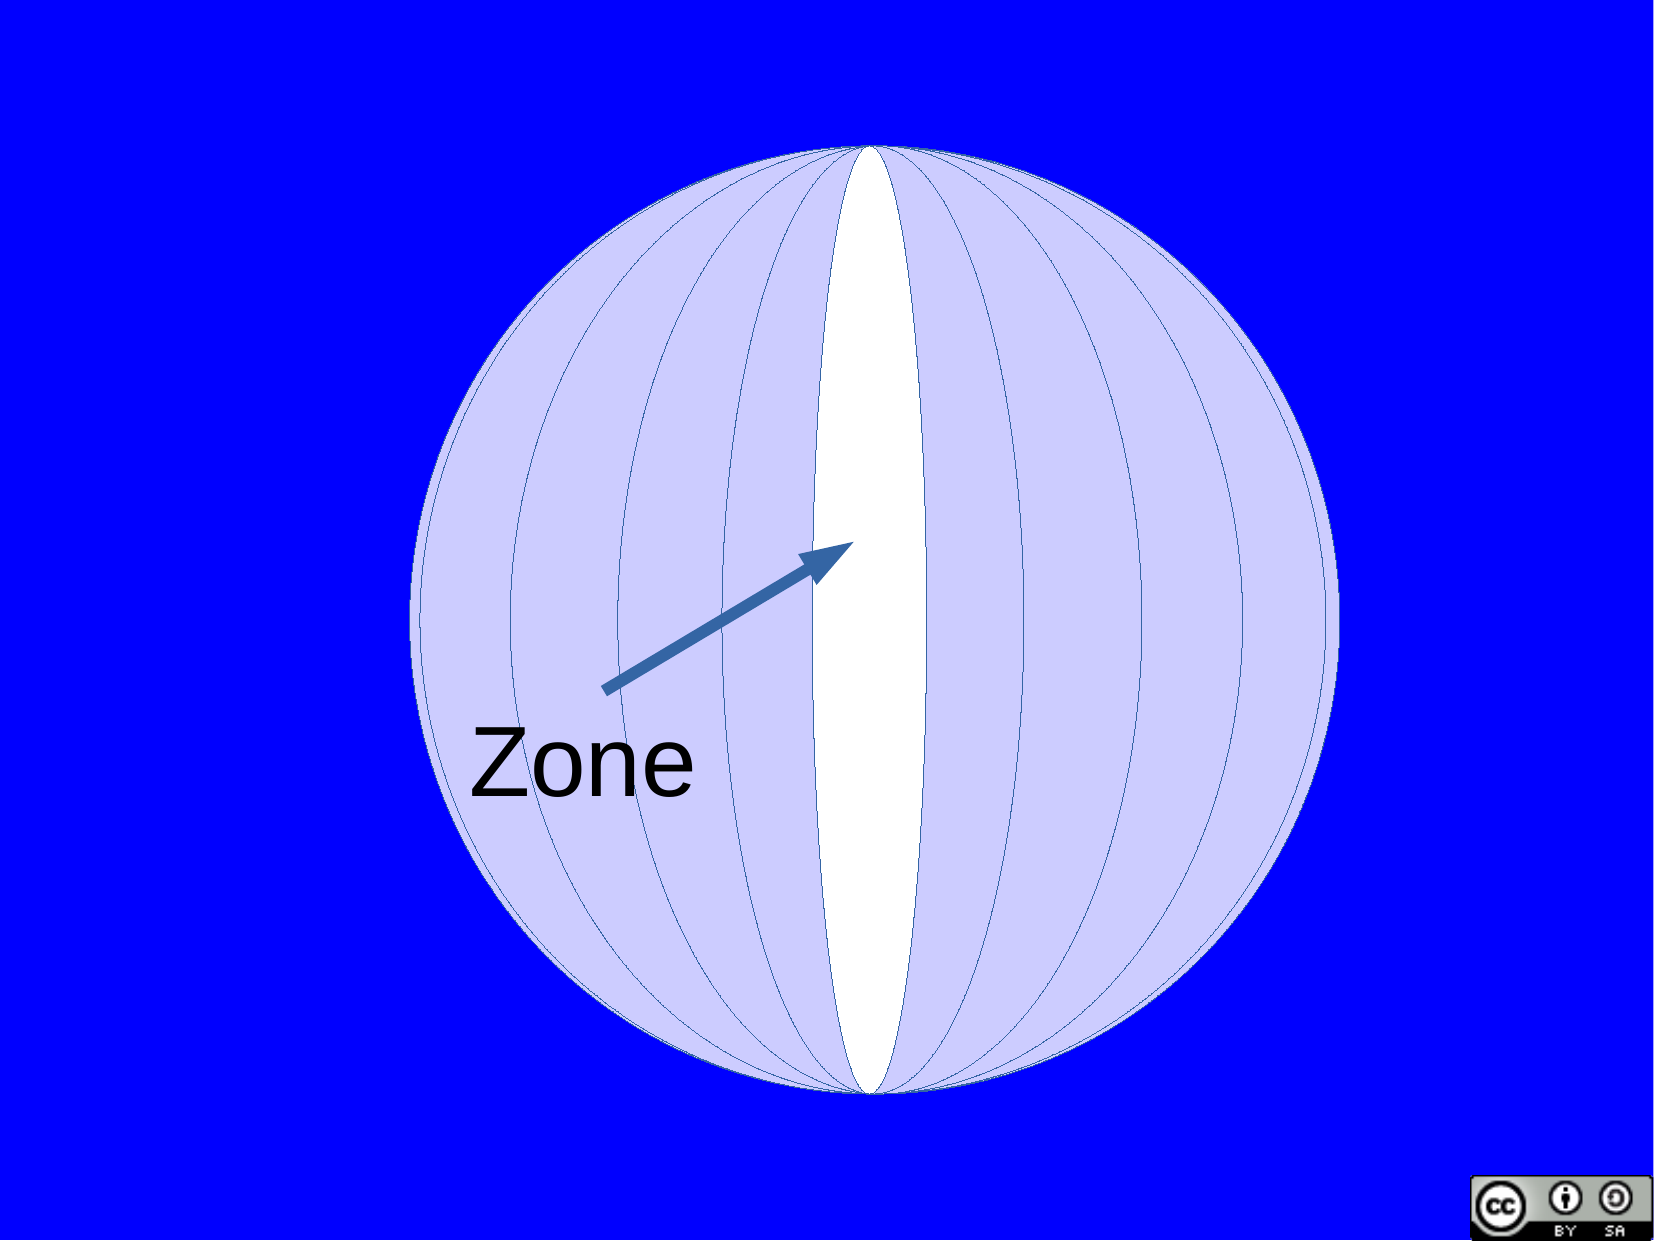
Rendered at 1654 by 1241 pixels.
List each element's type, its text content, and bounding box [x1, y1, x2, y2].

text_box Zone [454, 698, 713, 825]
picture [1470, 1175, 1654, 1241]
text_box [409, 145, 1340, 1095]
